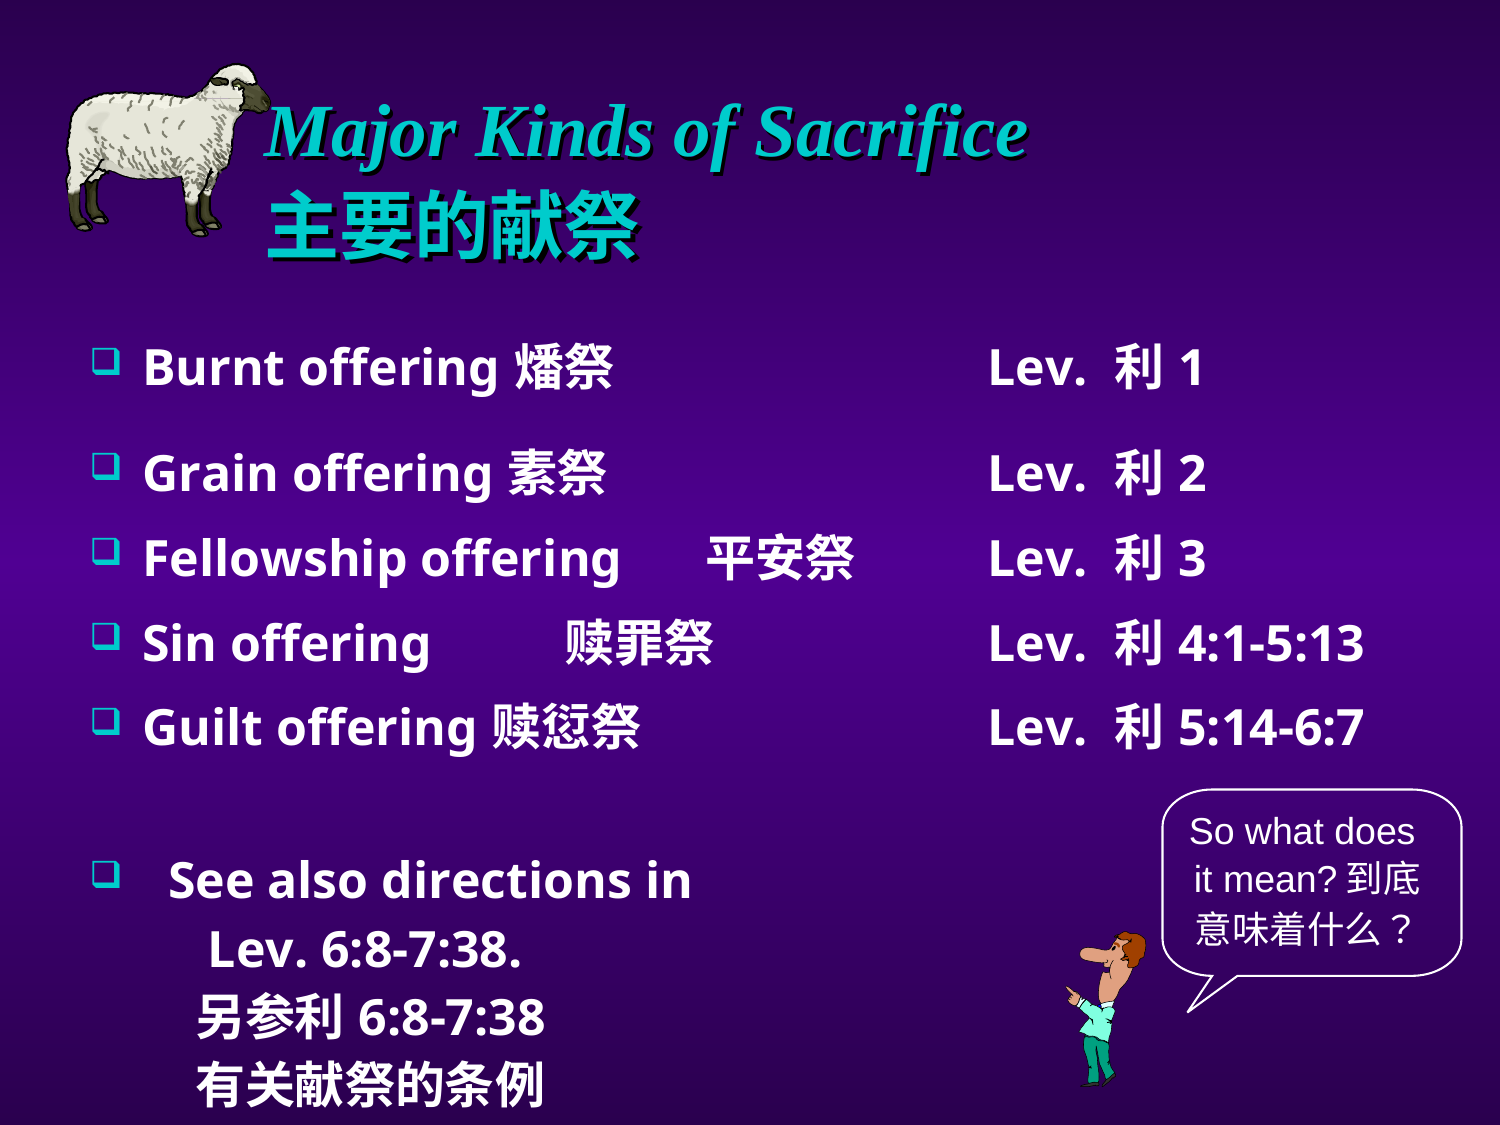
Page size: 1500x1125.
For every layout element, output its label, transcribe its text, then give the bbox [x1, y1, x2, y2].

list Burnt offering燔祭 Lev. 利1 Grain offering素祭 Lev. 利2 Fellowship offering 平安祭 Lev. 利3 Sin offering 赎罪祭 Lev. 利4:1-5:13 Guilt offering赎愆祭 Lev. 利5:14-6:7 See also directions in Lev. 6:8-7:38. 另参利6:8-7:38 有关献祭的条例 [75, 324, 1438, 1063]
text_box So what does it mean?到底 意味着什么？ [1162, 789, 1462, 1013]
title Major Kinds of Sacrifice 主要的献祭 [249, 78, 1388, 288]
chart [1065, 931, 1147, 1088]
